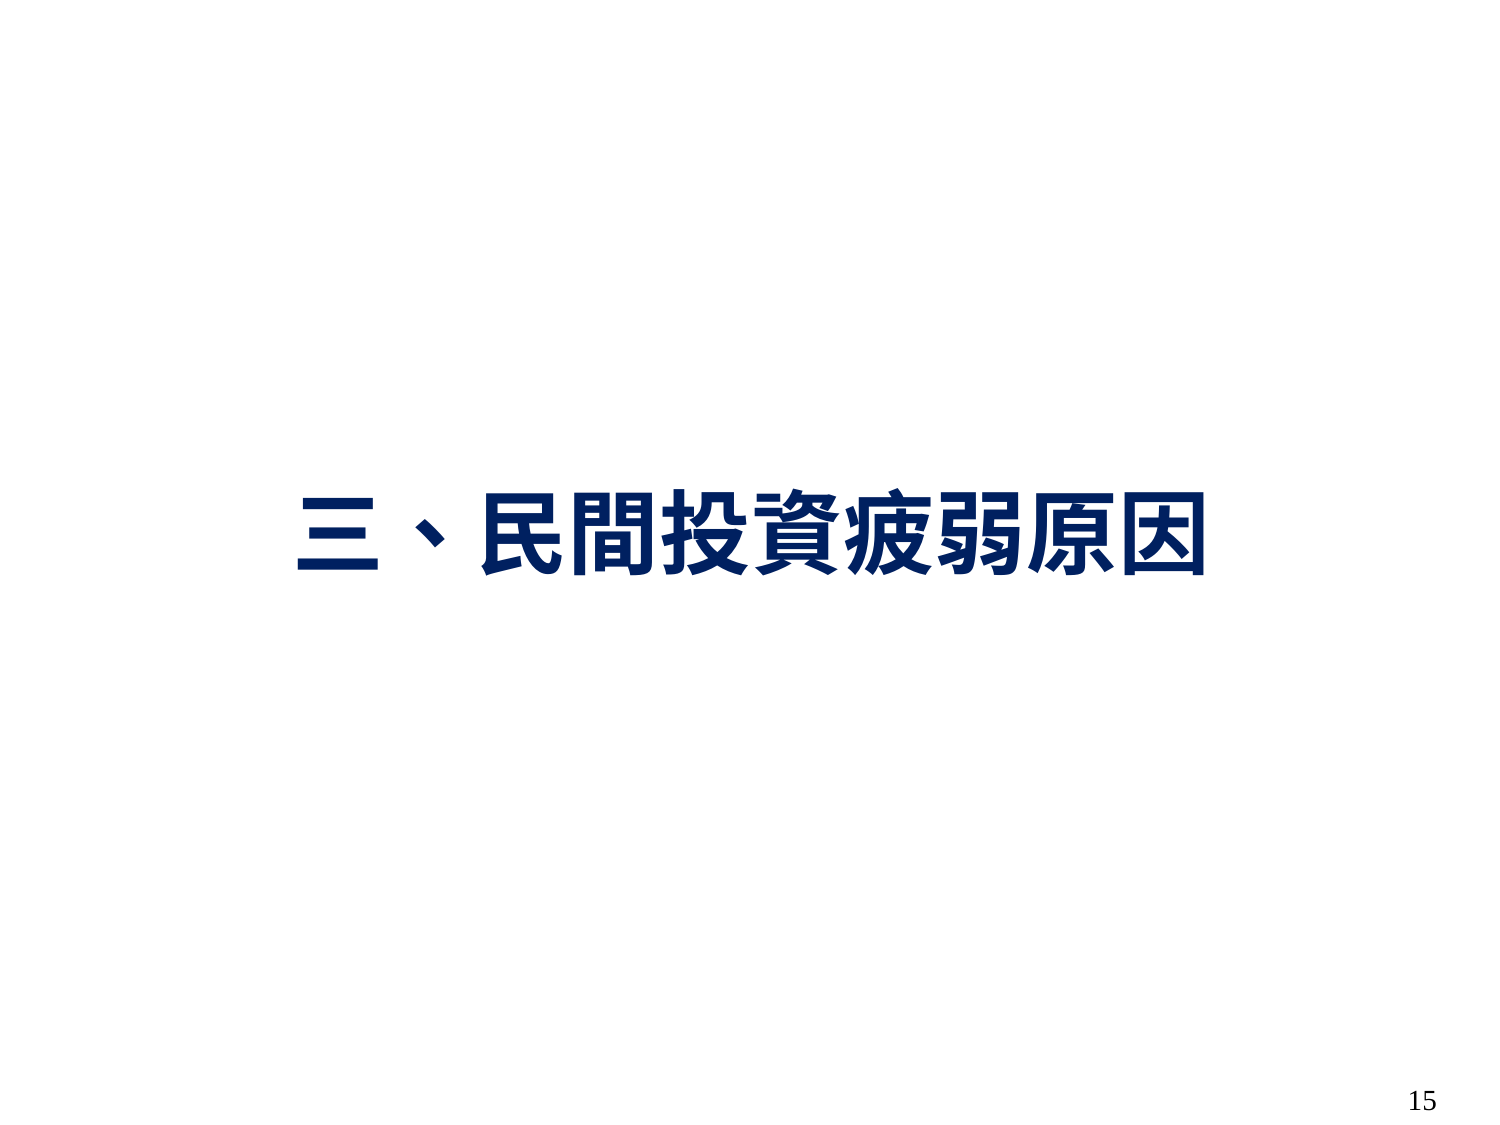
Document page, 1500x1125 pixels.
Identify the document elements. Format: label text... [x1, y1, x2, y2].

text_box 三、民間投資疲弱原因 [76, 468, 1427, 839]
